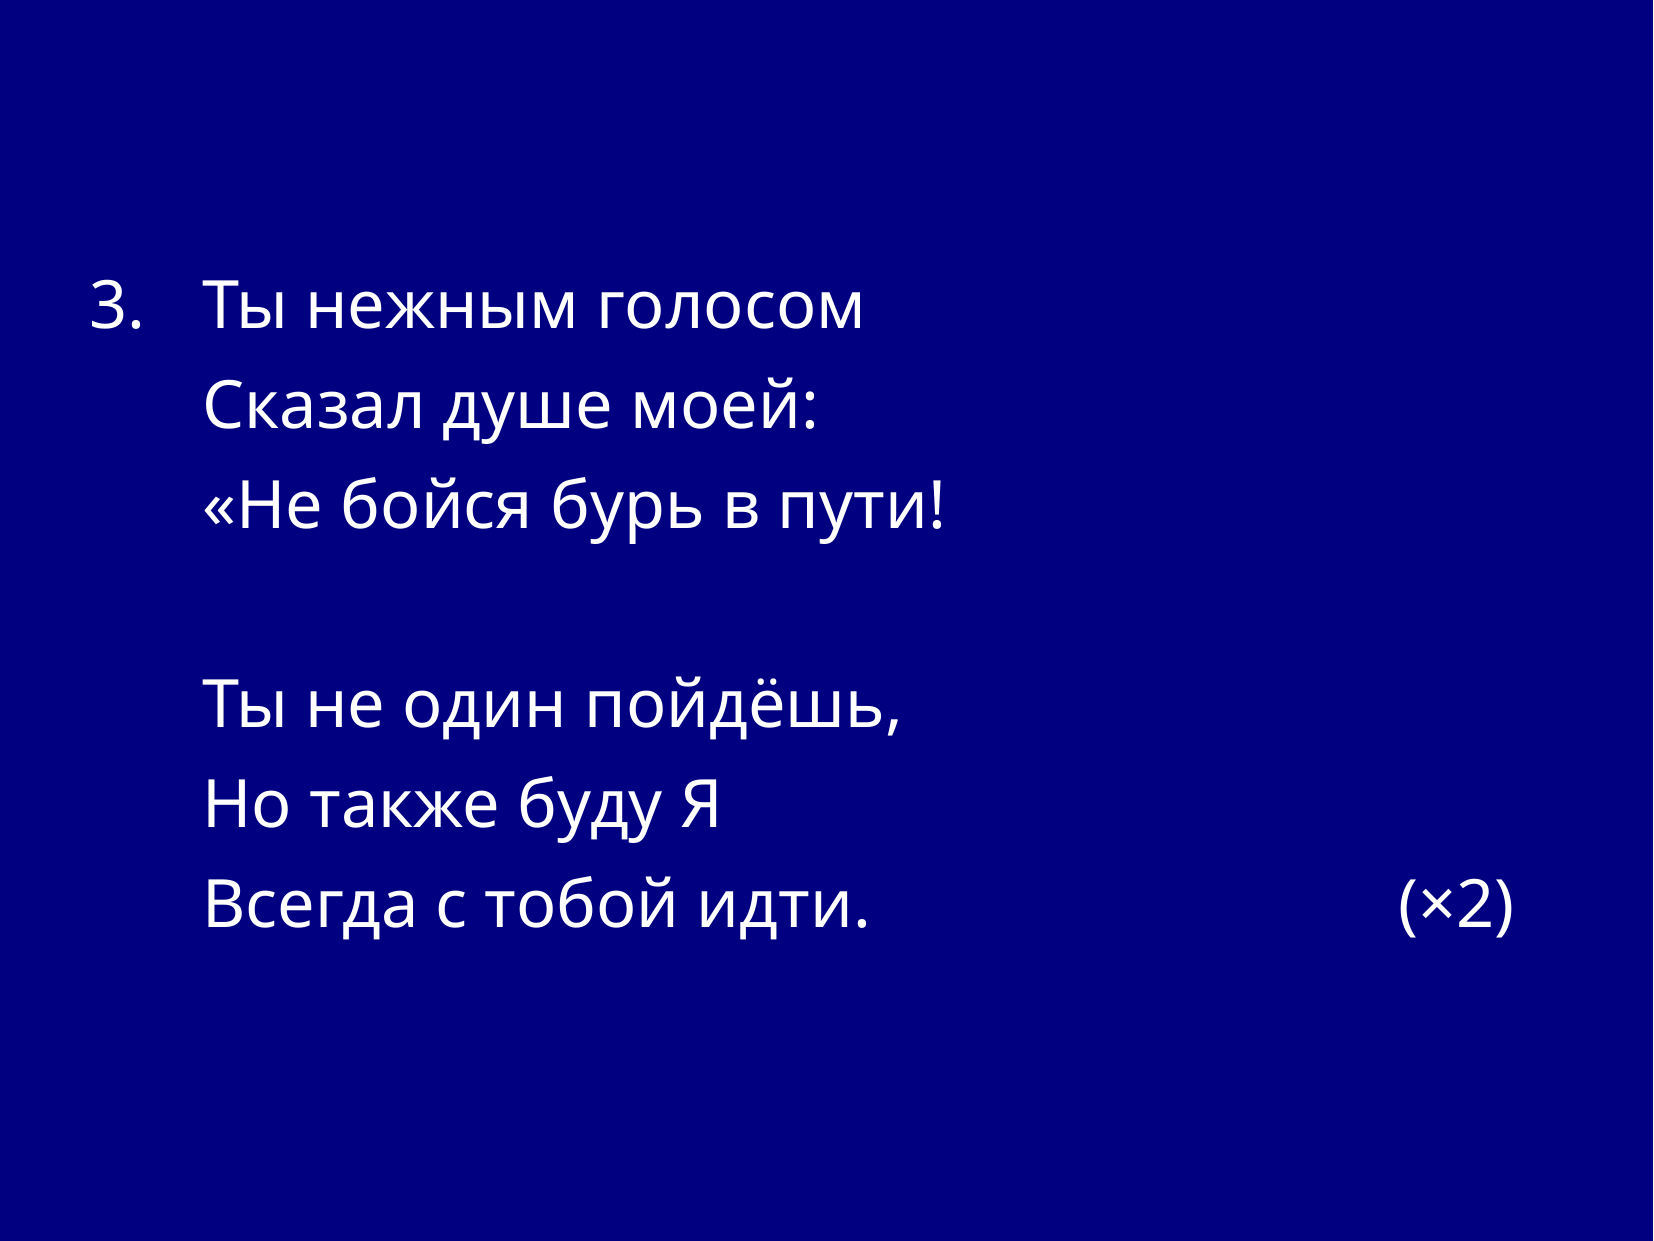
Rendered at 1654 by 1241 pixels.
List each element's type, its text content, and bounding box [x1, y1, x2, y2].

text_box 3. Ты нежным голосом Сказал душе моей: «Не бойся бурь в пути! Ты не один пойдёшь, Но также буду Я Всегда с тобой идти. (×2) [75, 150, 1576, 1163]
